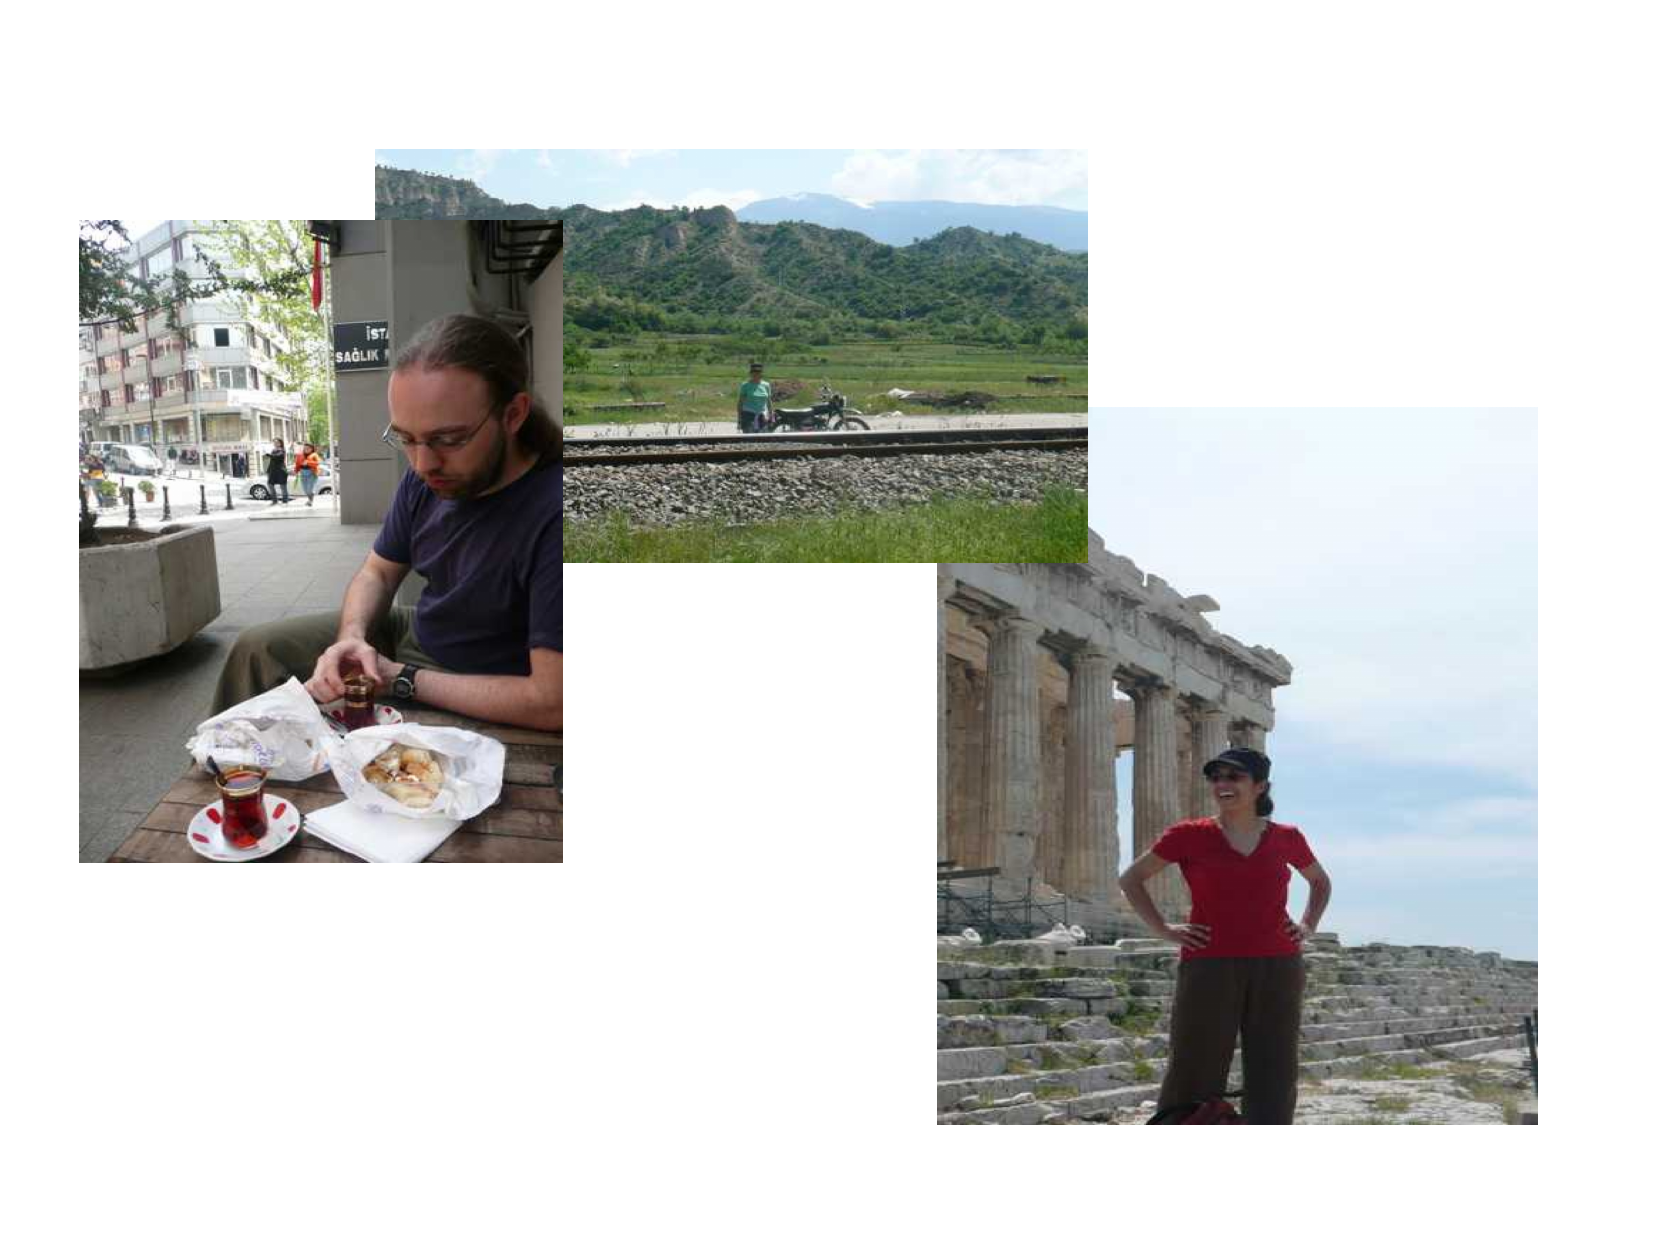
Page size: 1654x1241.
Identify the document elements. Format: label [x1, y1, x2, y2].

picture [79, 149, 1538, 1126]
